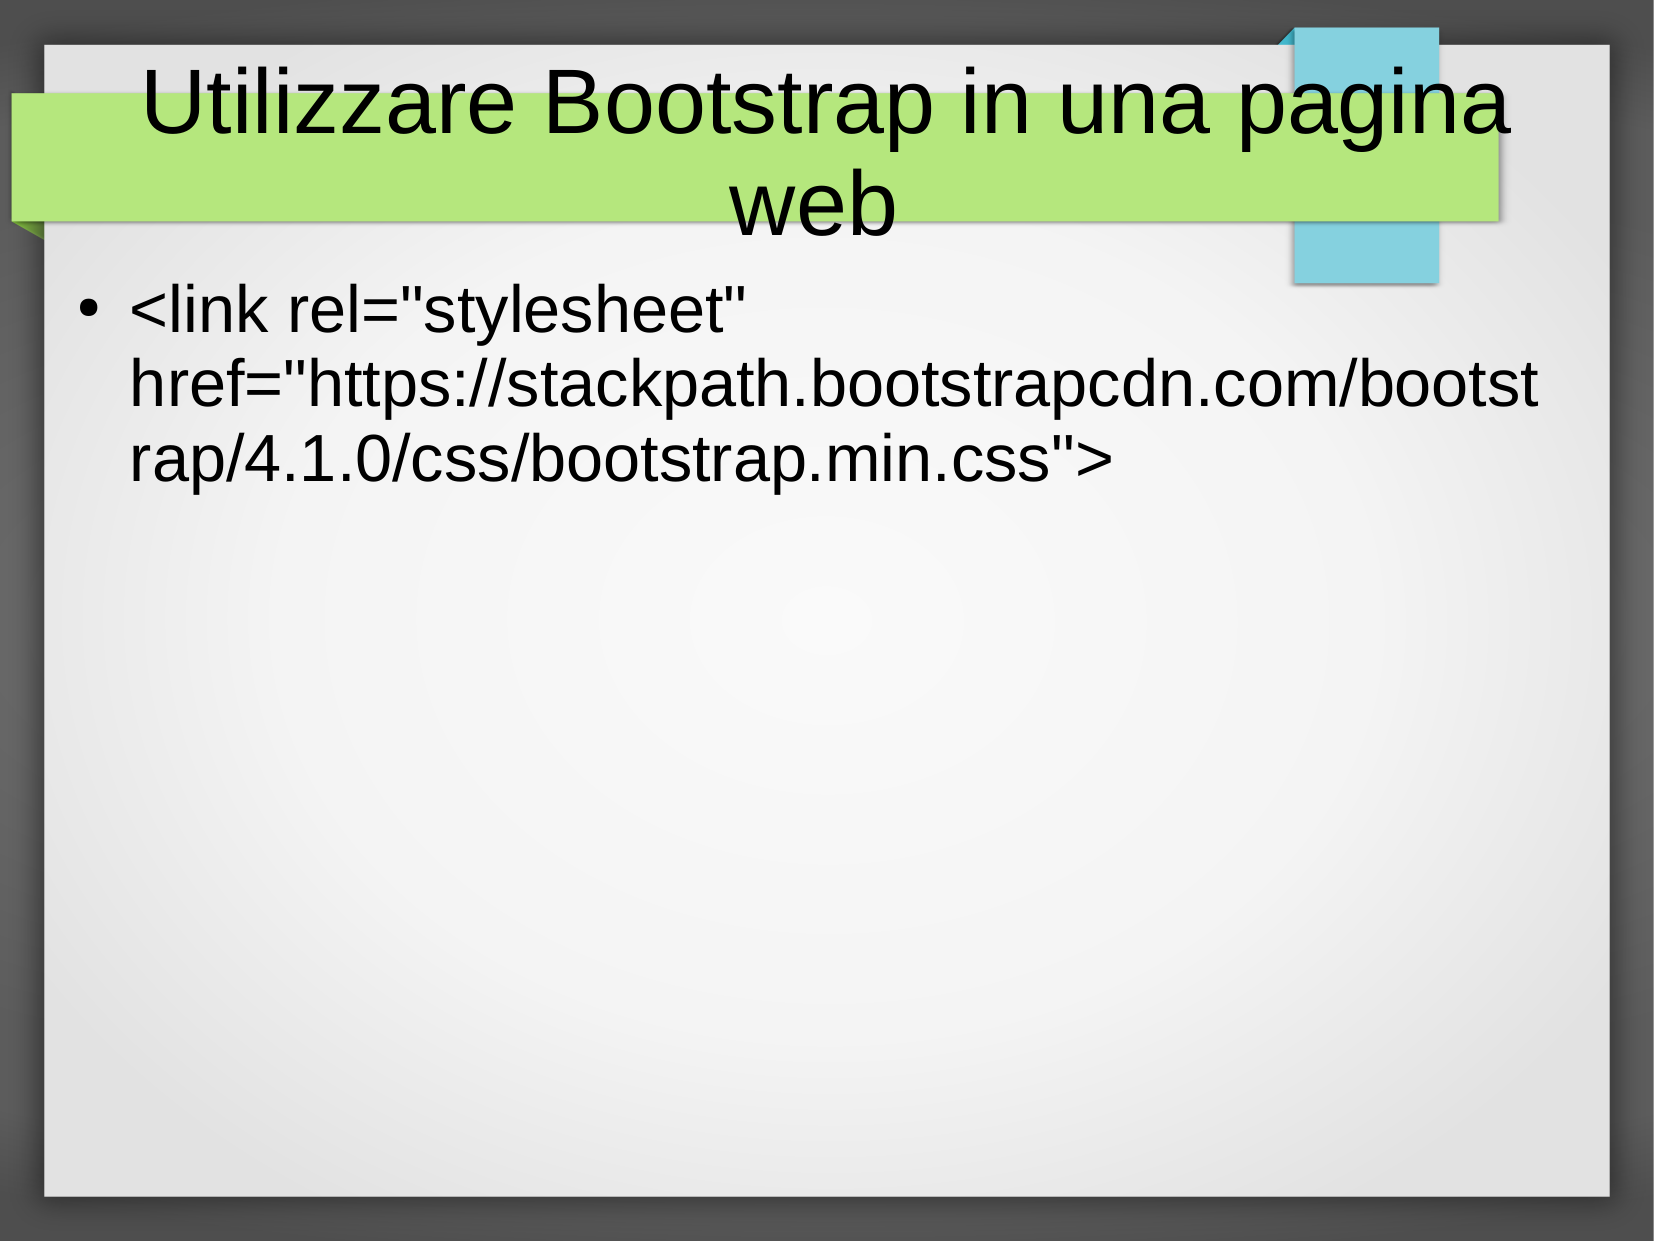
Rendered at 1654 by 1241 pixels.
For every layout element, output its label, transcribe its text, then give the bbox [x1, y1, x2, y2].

picture [0, 0, 1654, 1241]
title Utilizzare Bootstrap in una pagina web [82, 49, 1571, 257]
list <link rel="stylesheet" href="https://stackpath.bootstrapcdn.com/bootstrap/4.1.0/css/bootstrap.min.css"> [59, 271, 1548, 991]
